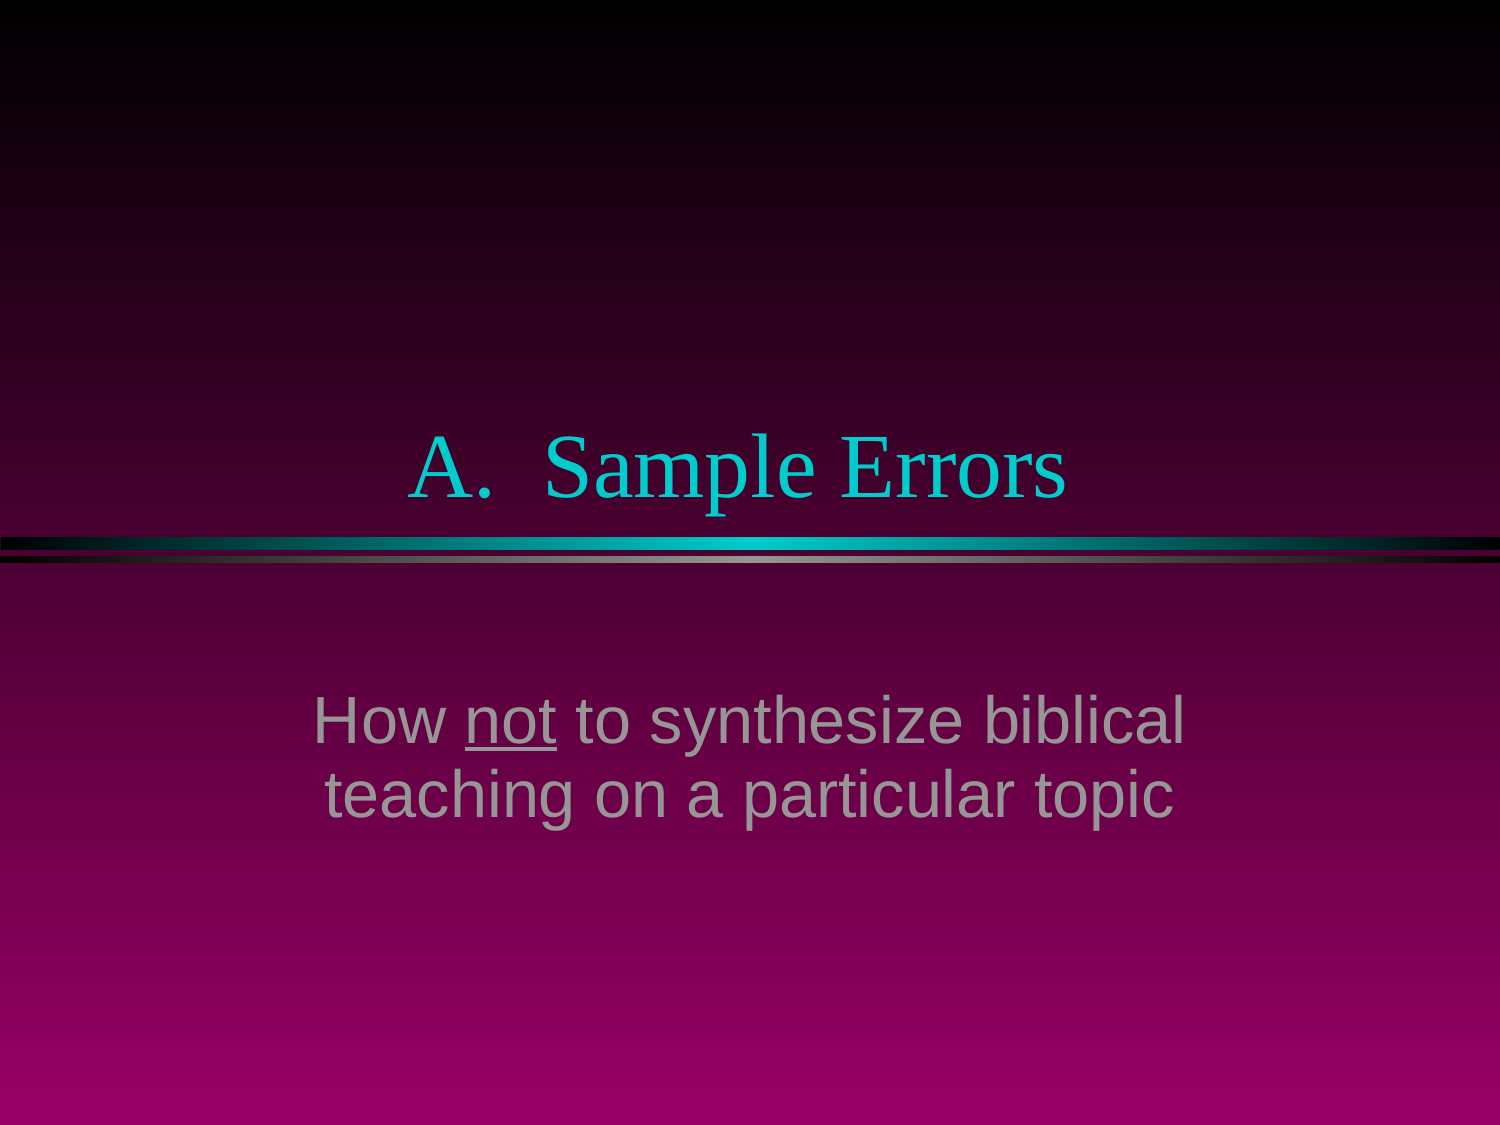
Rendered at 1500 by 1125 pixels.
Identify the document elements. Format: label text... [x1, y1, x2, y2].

title A. Sample Errors [112, 337, 1388, 525]
subtitle How not to synthesize biblical teaching on a particular topic [225, 675, 1276, 963]
